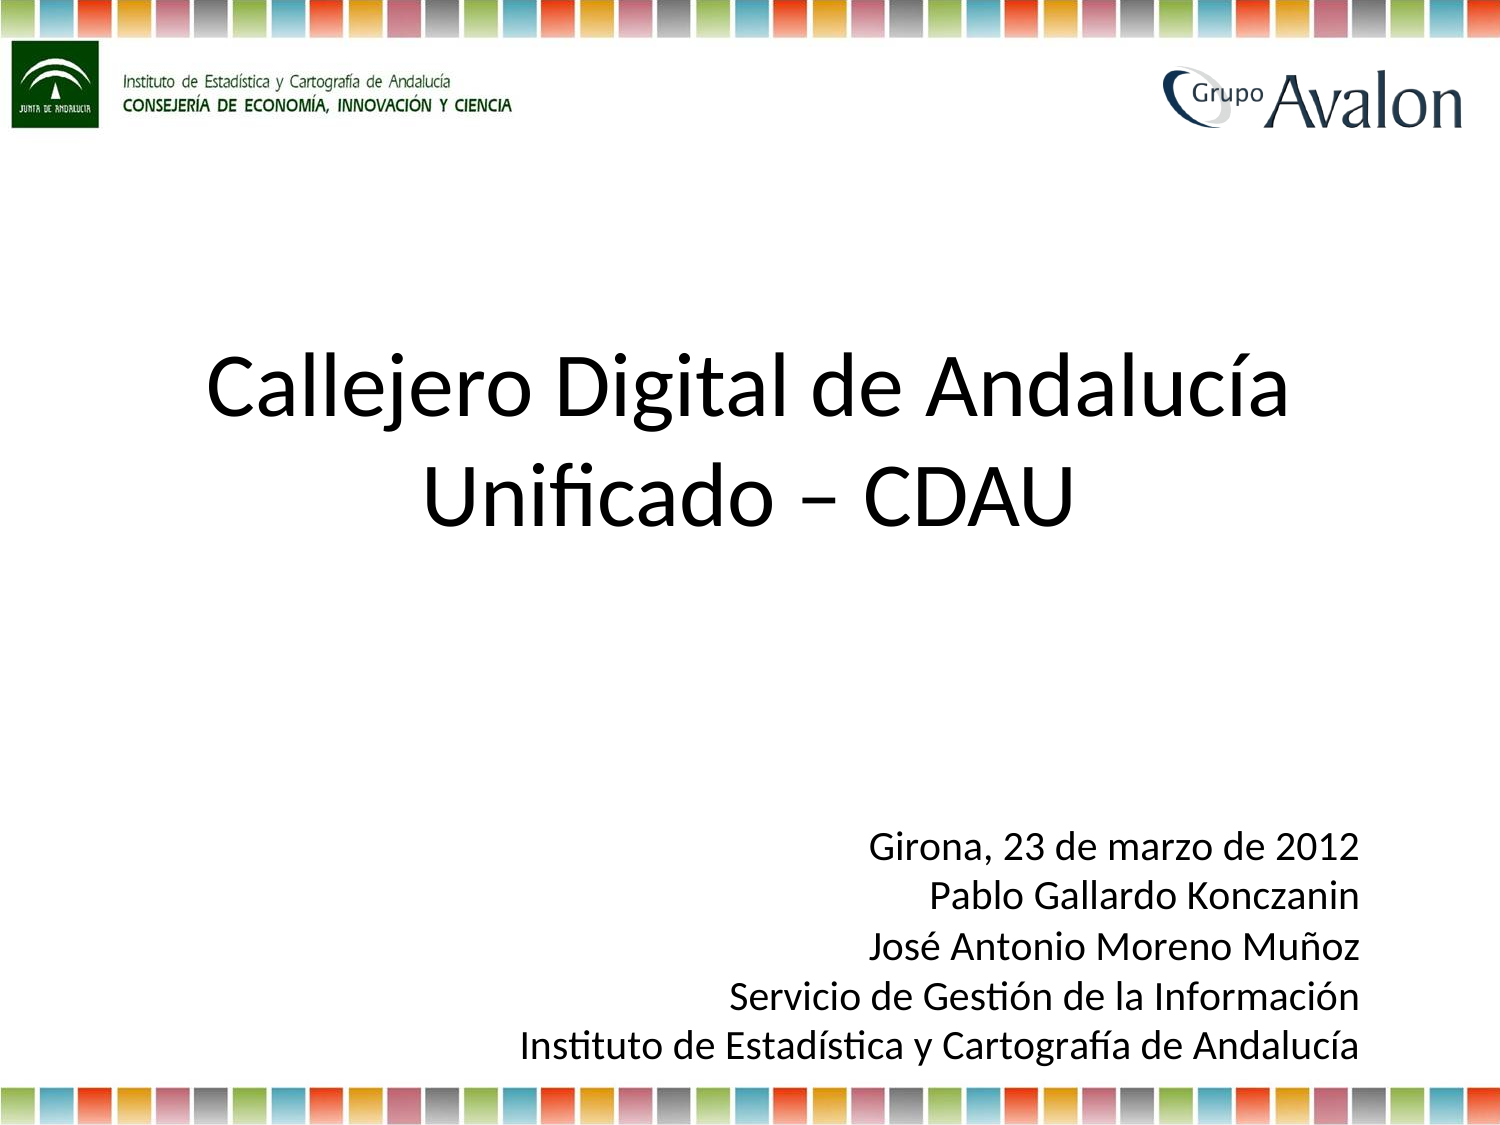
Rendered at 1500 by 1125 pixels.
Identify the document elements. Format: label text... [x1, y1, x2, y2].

title Callejero Digital de Andalucía Unificado – CDAU [112, 316, 1388, 587]
picture [0, 0, 1500, 1125]
text_box Girona, 23 de marzo de 2012 Pablo Gallardo Konczanin José Antonio Moreno Muñoz Servicio de Gestión de la Información Instituto de Estadística y Cartografía de Andalucía [100, 810, 1376, 1021]
